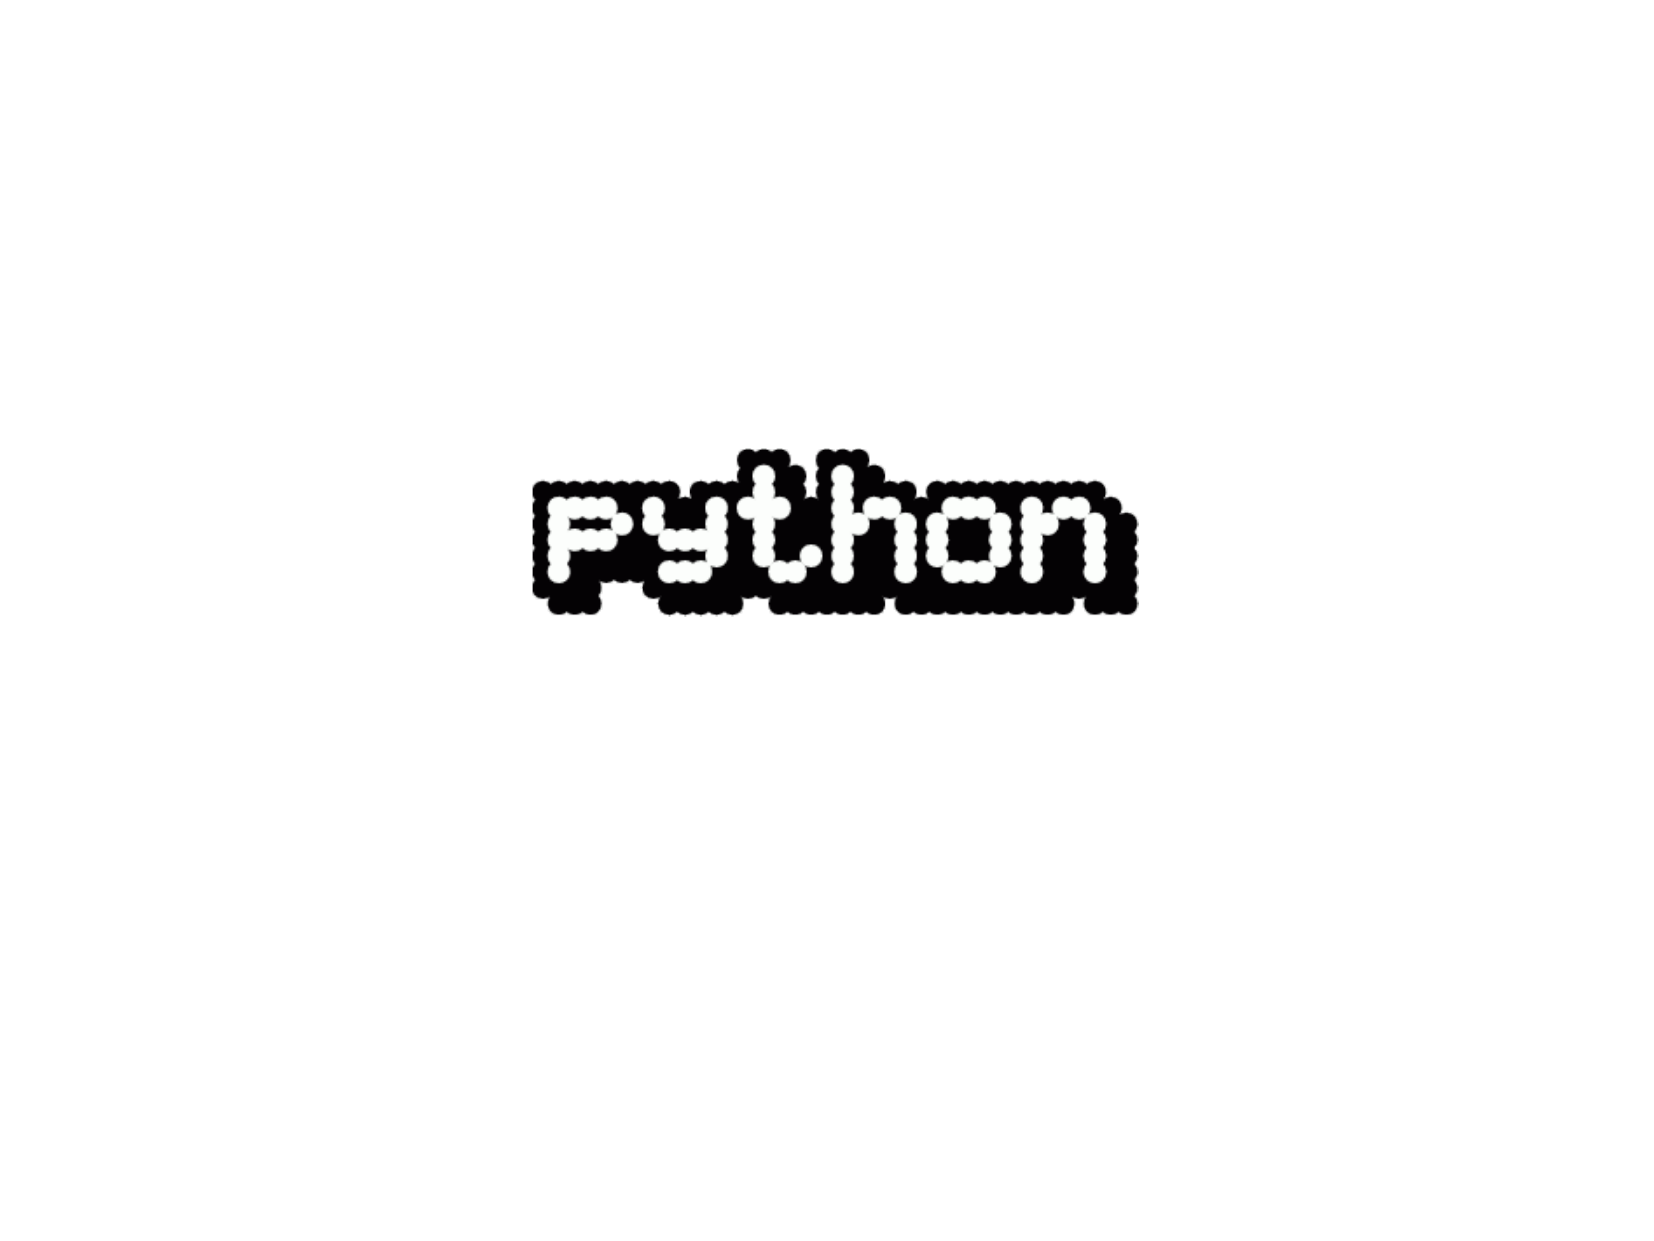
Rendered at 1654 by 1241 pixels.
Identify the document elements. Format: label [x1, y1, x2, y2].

picture [531, 448, 1139, 617]
